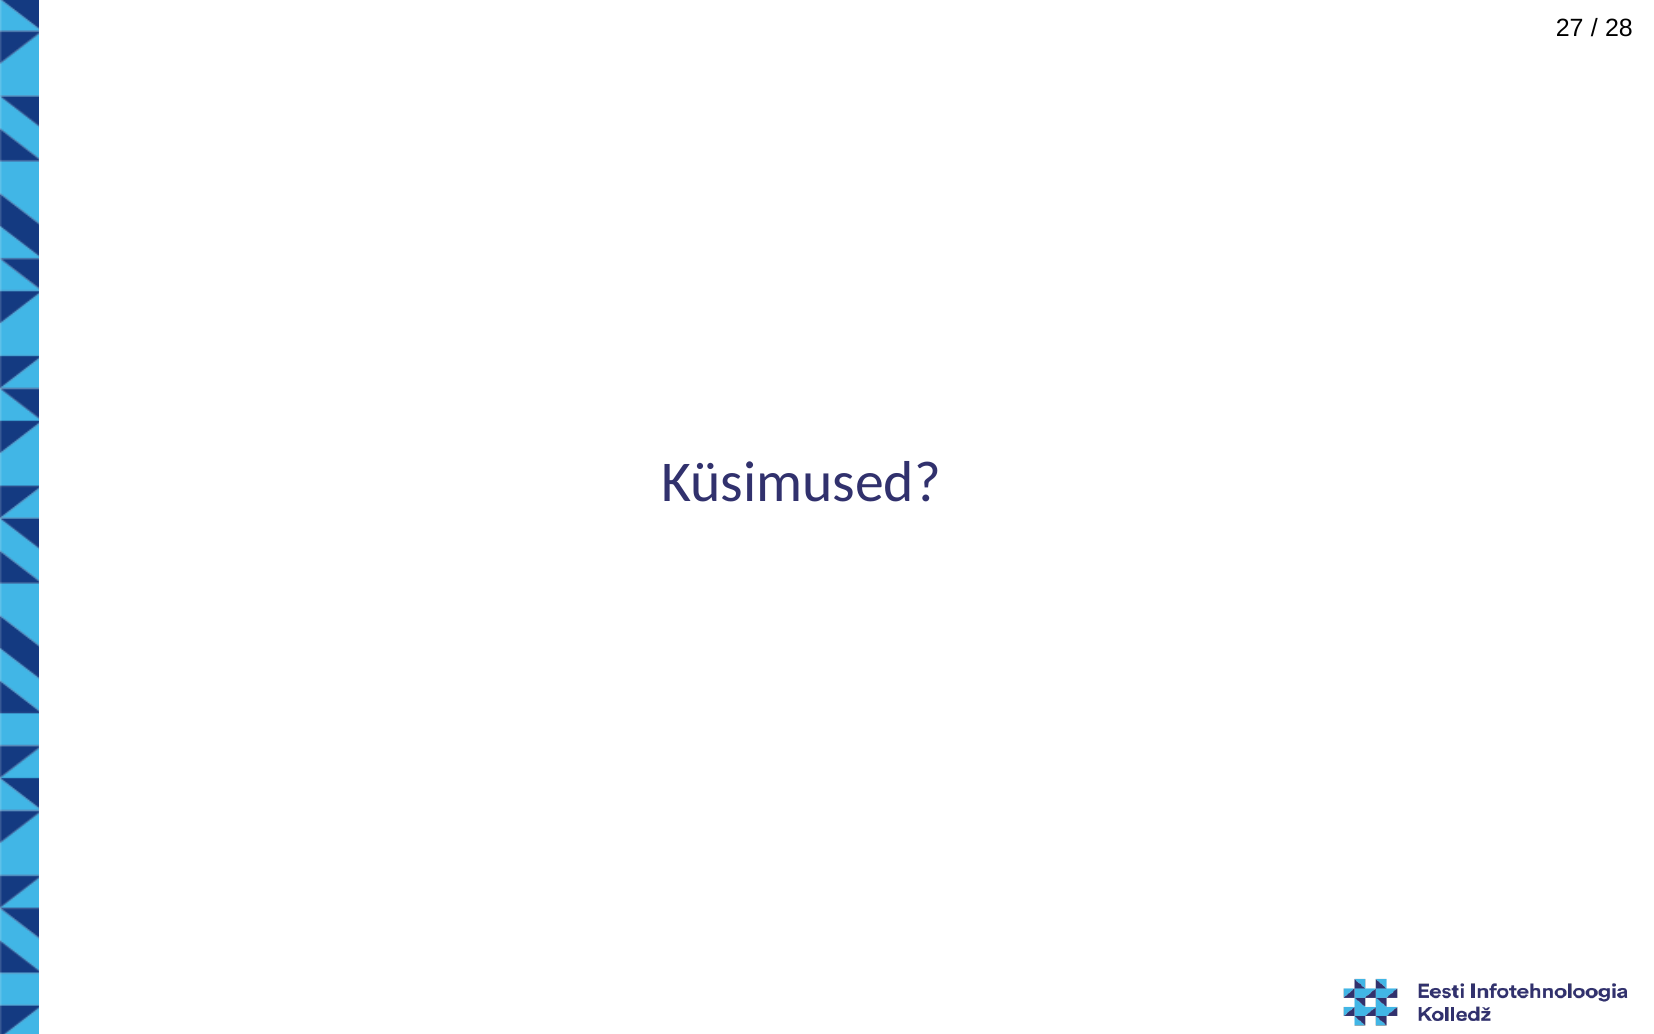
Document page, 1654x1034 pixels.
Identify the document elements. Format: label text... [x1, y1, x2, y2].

title Küsimused? [661, 442, 1034, 532]
